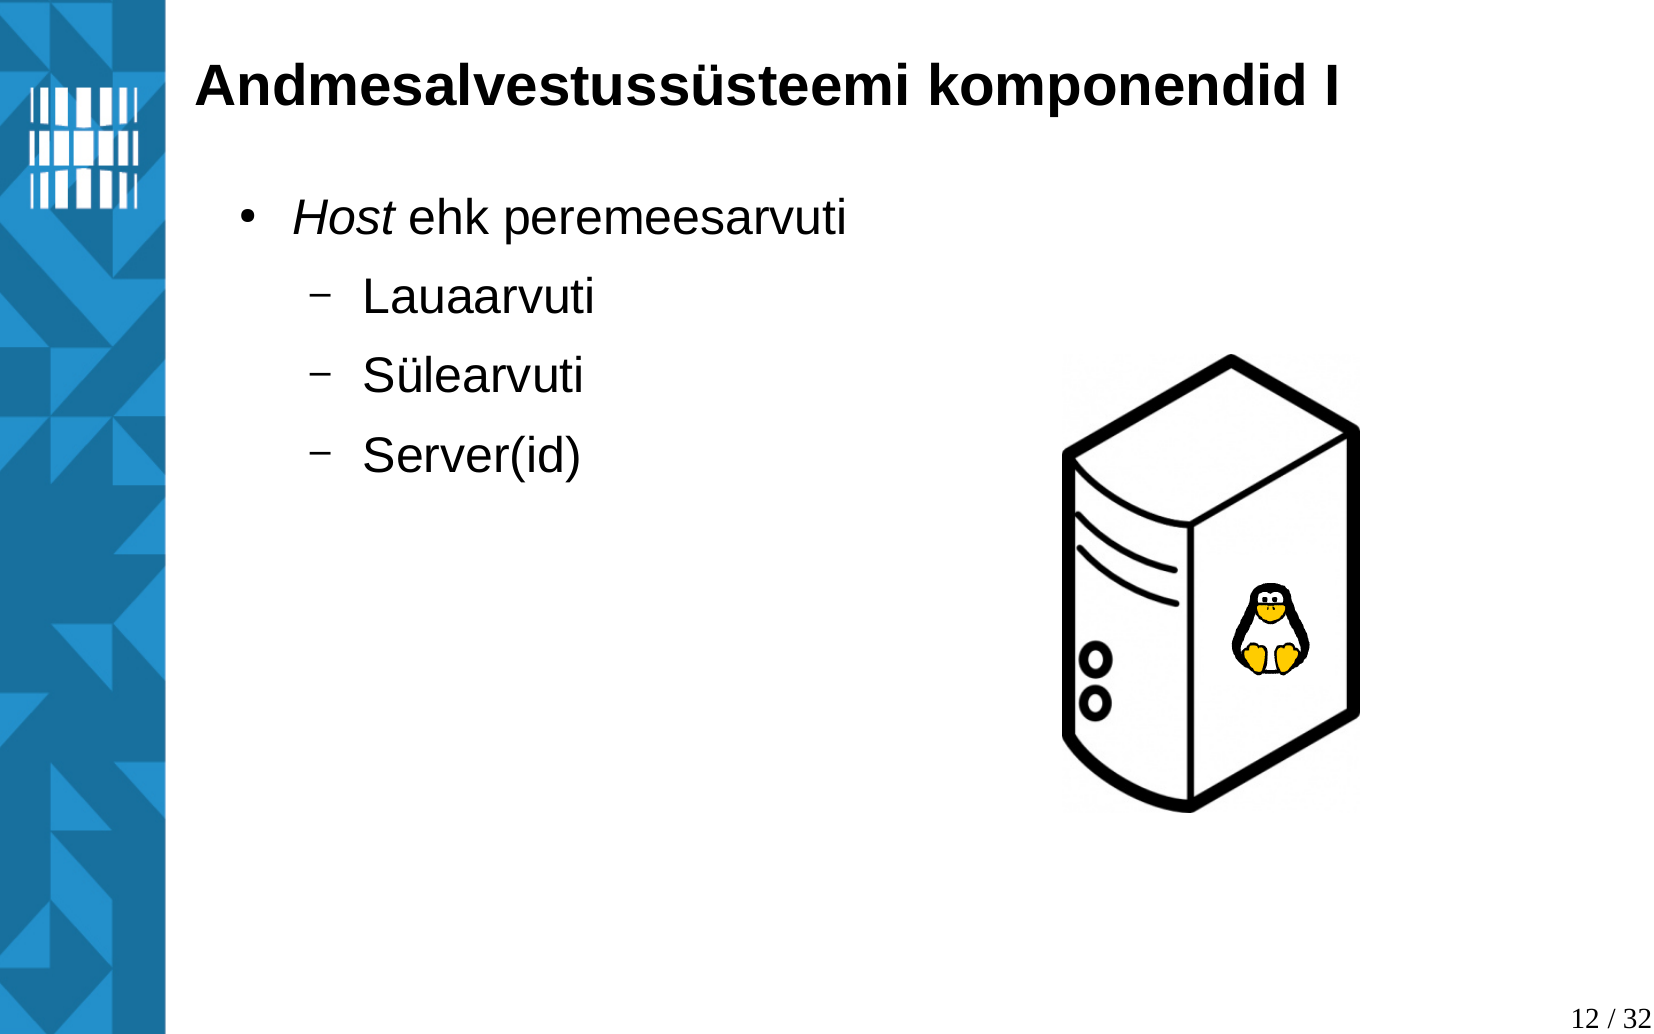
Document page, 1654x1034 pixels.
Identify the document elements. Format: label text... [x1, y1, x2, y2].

title Andmesalvestussüsteemi komponendid I [194, 0, 1560, 189]
picture [1062, 354, 1360, 813]
list Host ehk peremeesarvuti Lauaarvuti Sülearvuti Server(id) [221, 188, 993, 662]
